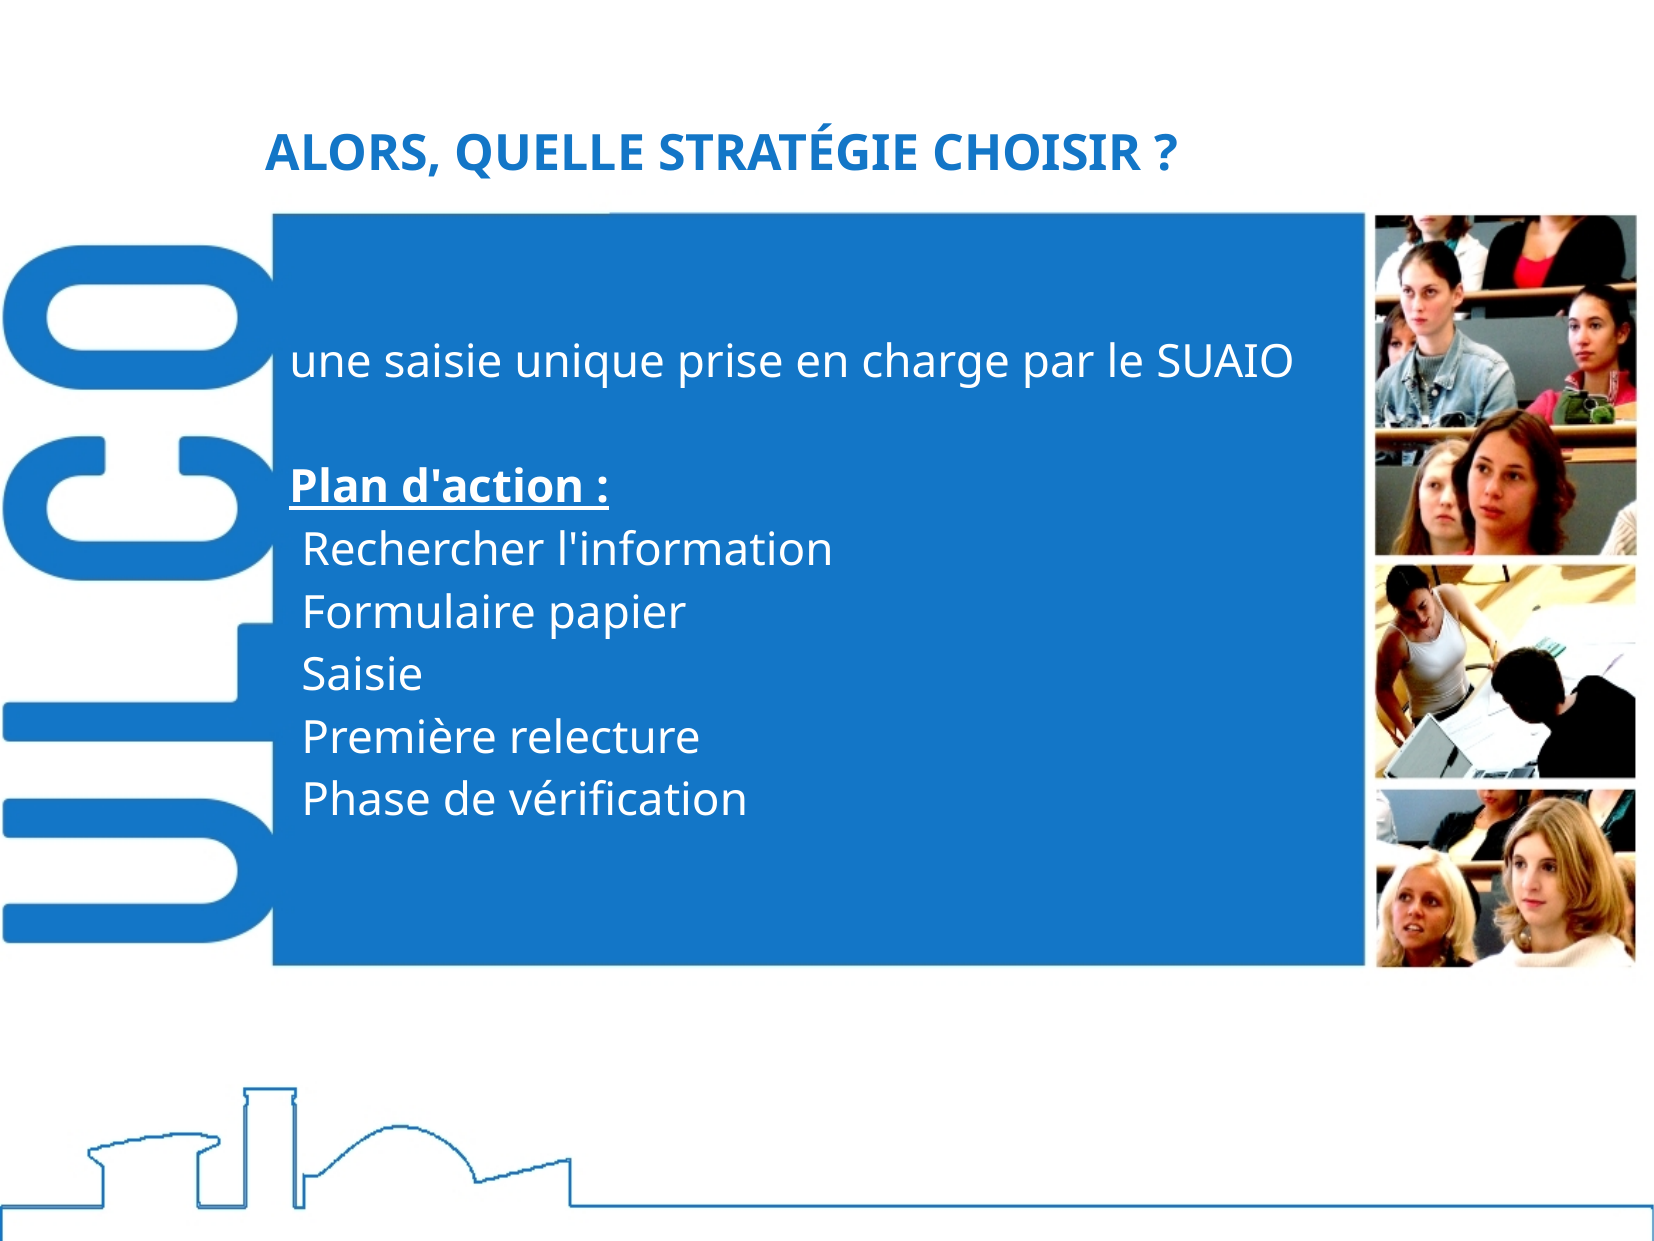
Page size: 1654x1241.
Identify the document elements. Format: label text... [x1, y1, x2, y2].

text_box une saisie unique prise en charge par le SUAIO Plan d'action : Rechercher l'information Formulaire papier Saisie Première relecture Phase de vérification [289, 224, 1353, 934]
title ALORS, QUELLE STRATÉGIE CHOISIR ? [265, 88, 1625, 213]
picture [0, 0, 1654, 1241]
